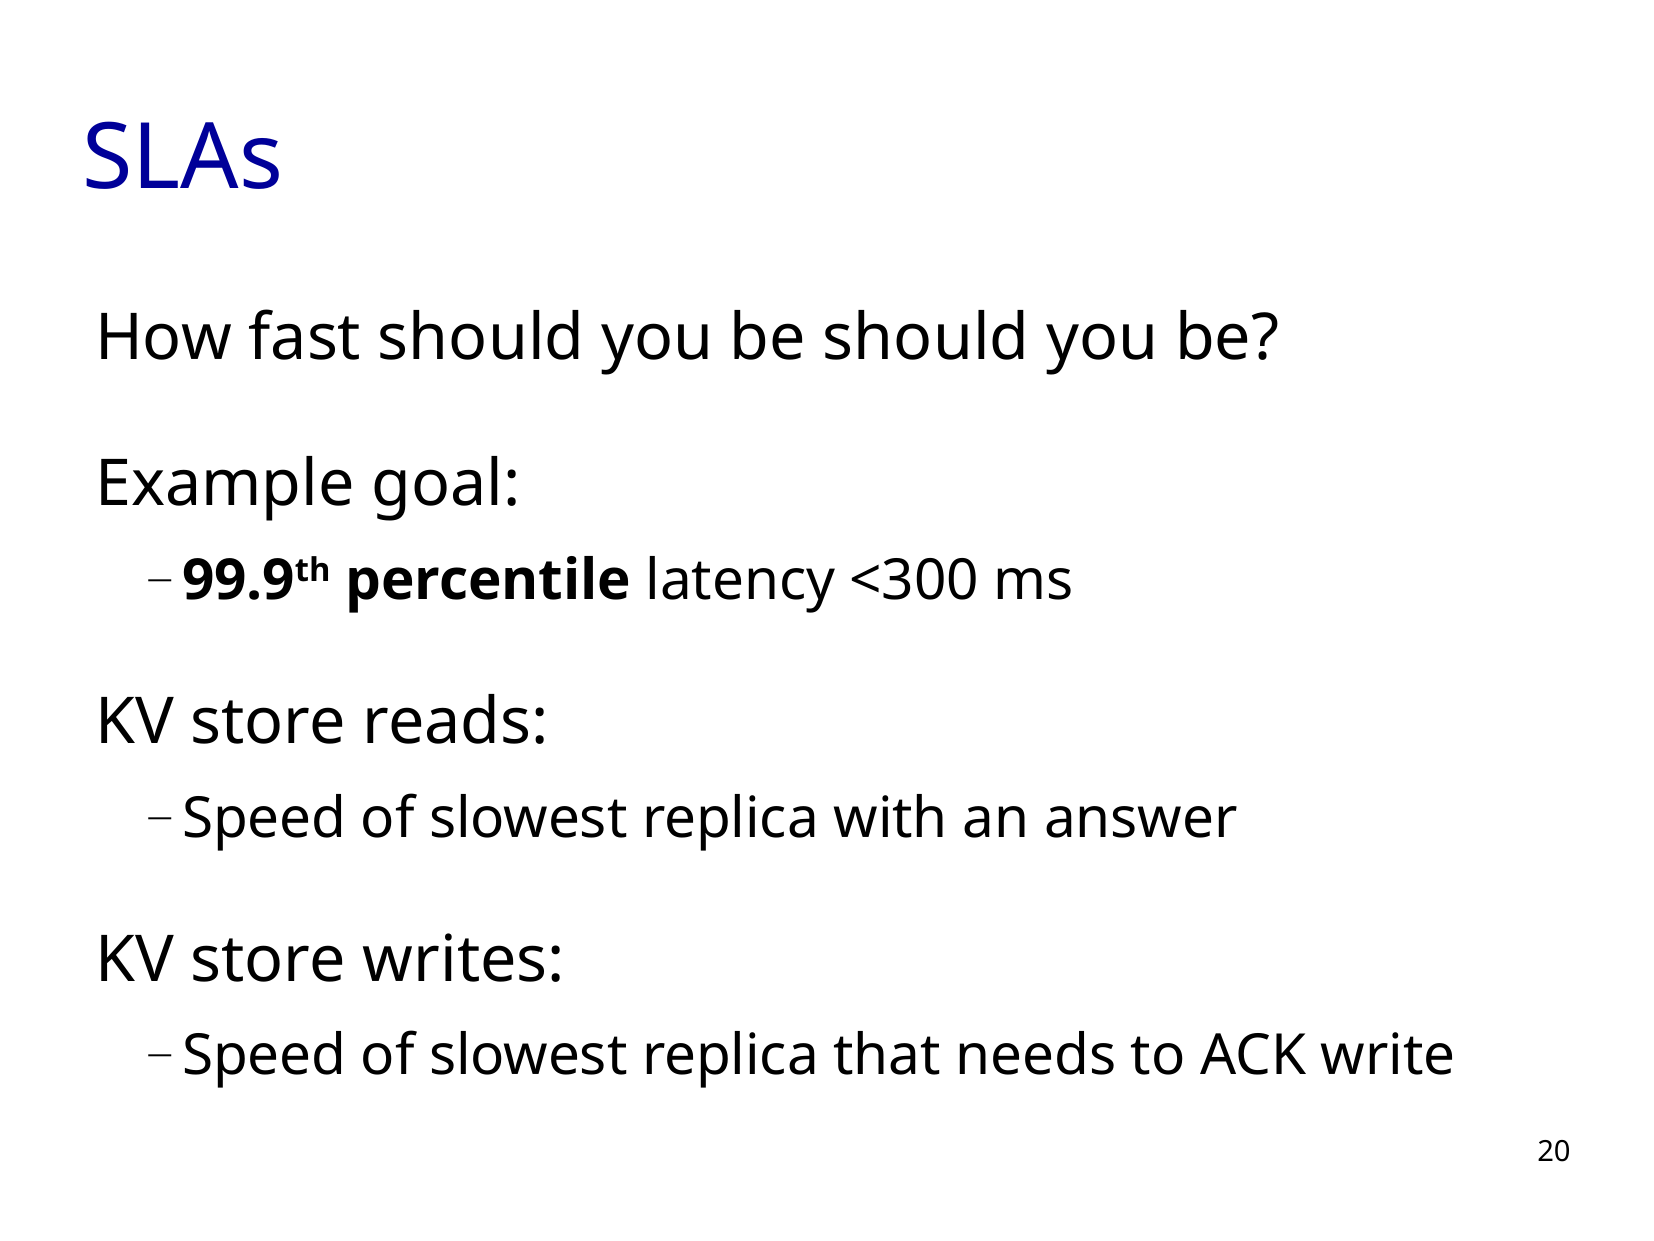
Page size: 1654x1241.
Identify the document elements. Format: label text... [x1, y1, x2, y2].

title SLAs [82, 49, 1571, 257]
list How fast should you be should you be? Example goal: 99.9th percentile latency <300 ms KV store reads: Speed of slowest replica with an answer KV store writes: Speed of slowest replica that needs to ACK write [60, 290, 1571, 1096]
